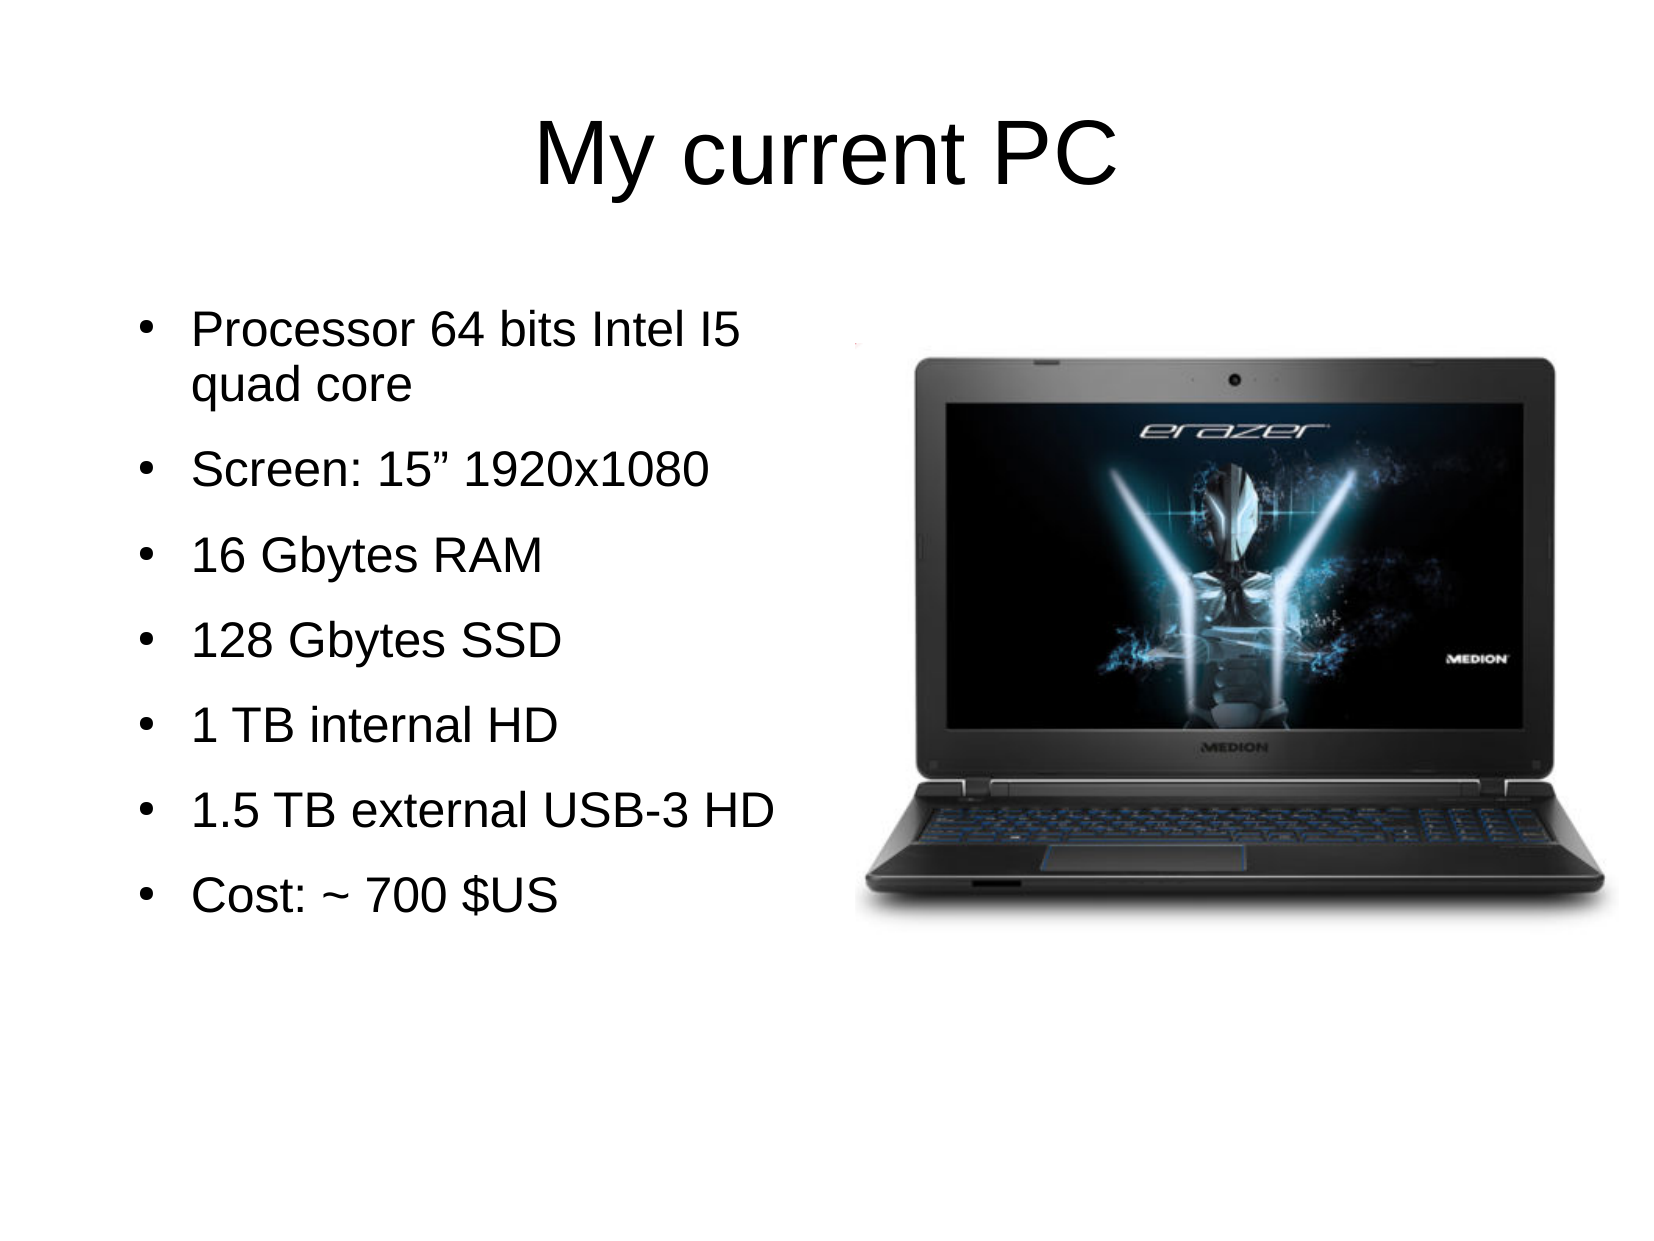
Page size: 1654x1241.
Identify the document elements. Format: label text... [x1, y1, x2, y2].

title My current PC [82, 49, 1571, 257]
list Processor 64 bits Intel I5 quad core Screen: 15” 1920x1080 16 Gbytes RAM 128 Gbytes SSD 1 TB internal HD 1.5 TB external USB-3 HD Cost: ~ 700 $US [120, 300, 841, 1020]
picture [855, 343, 1619, 945]
